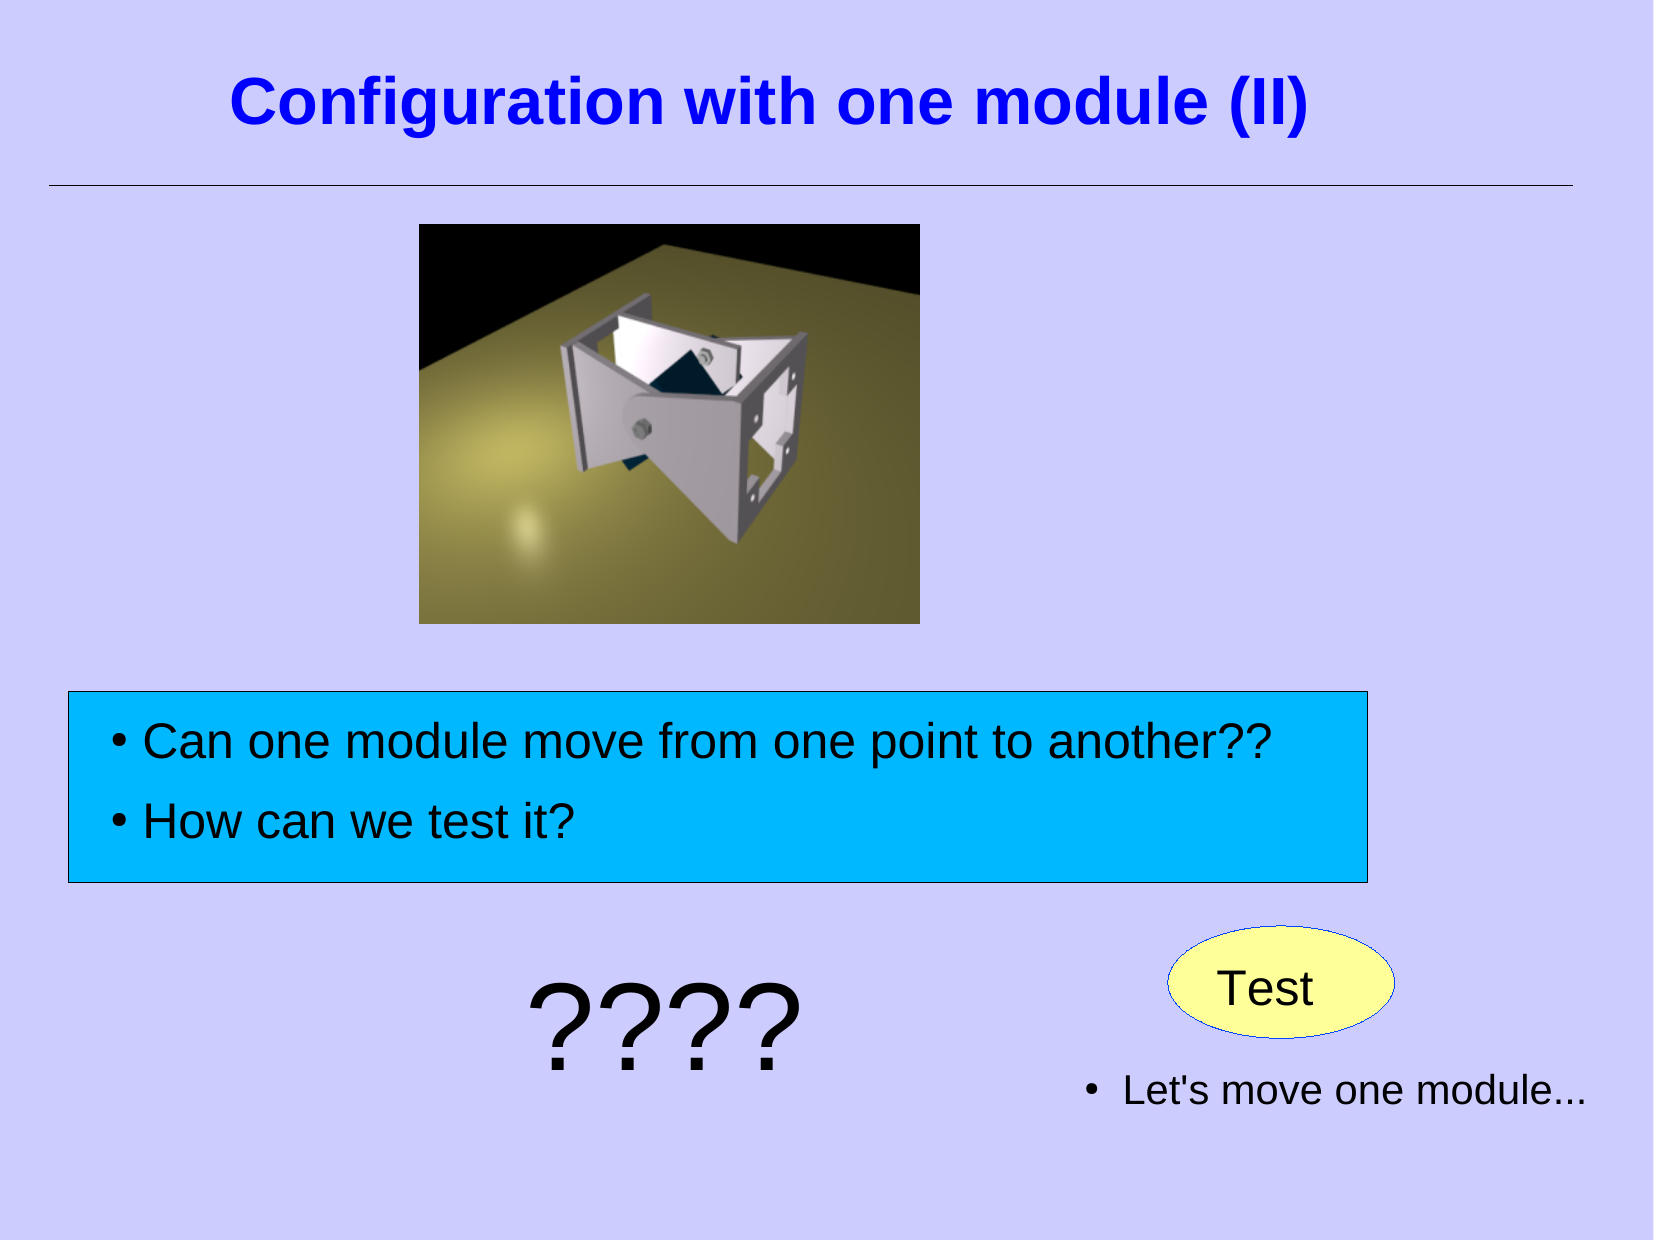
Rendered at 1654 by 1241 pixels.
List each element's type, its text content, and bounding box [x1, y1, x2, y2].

text_box Let's move one module... [1084, 1067, 1604, 1137]
text_box Test [1216, 960, 1347, 1016]
title Configuration with one module (II) [132, 0, 1408, 191]
text_box [68, 691, 1368, 883]
picture [419, 224, 920, 624]
text_box ???? [525, 957, 804, 1097]
text_box [1167, 925, 1395, 1039]
text_box Can one module move from one point to another?? How can we test it? [110, 713, 1288, 849]
